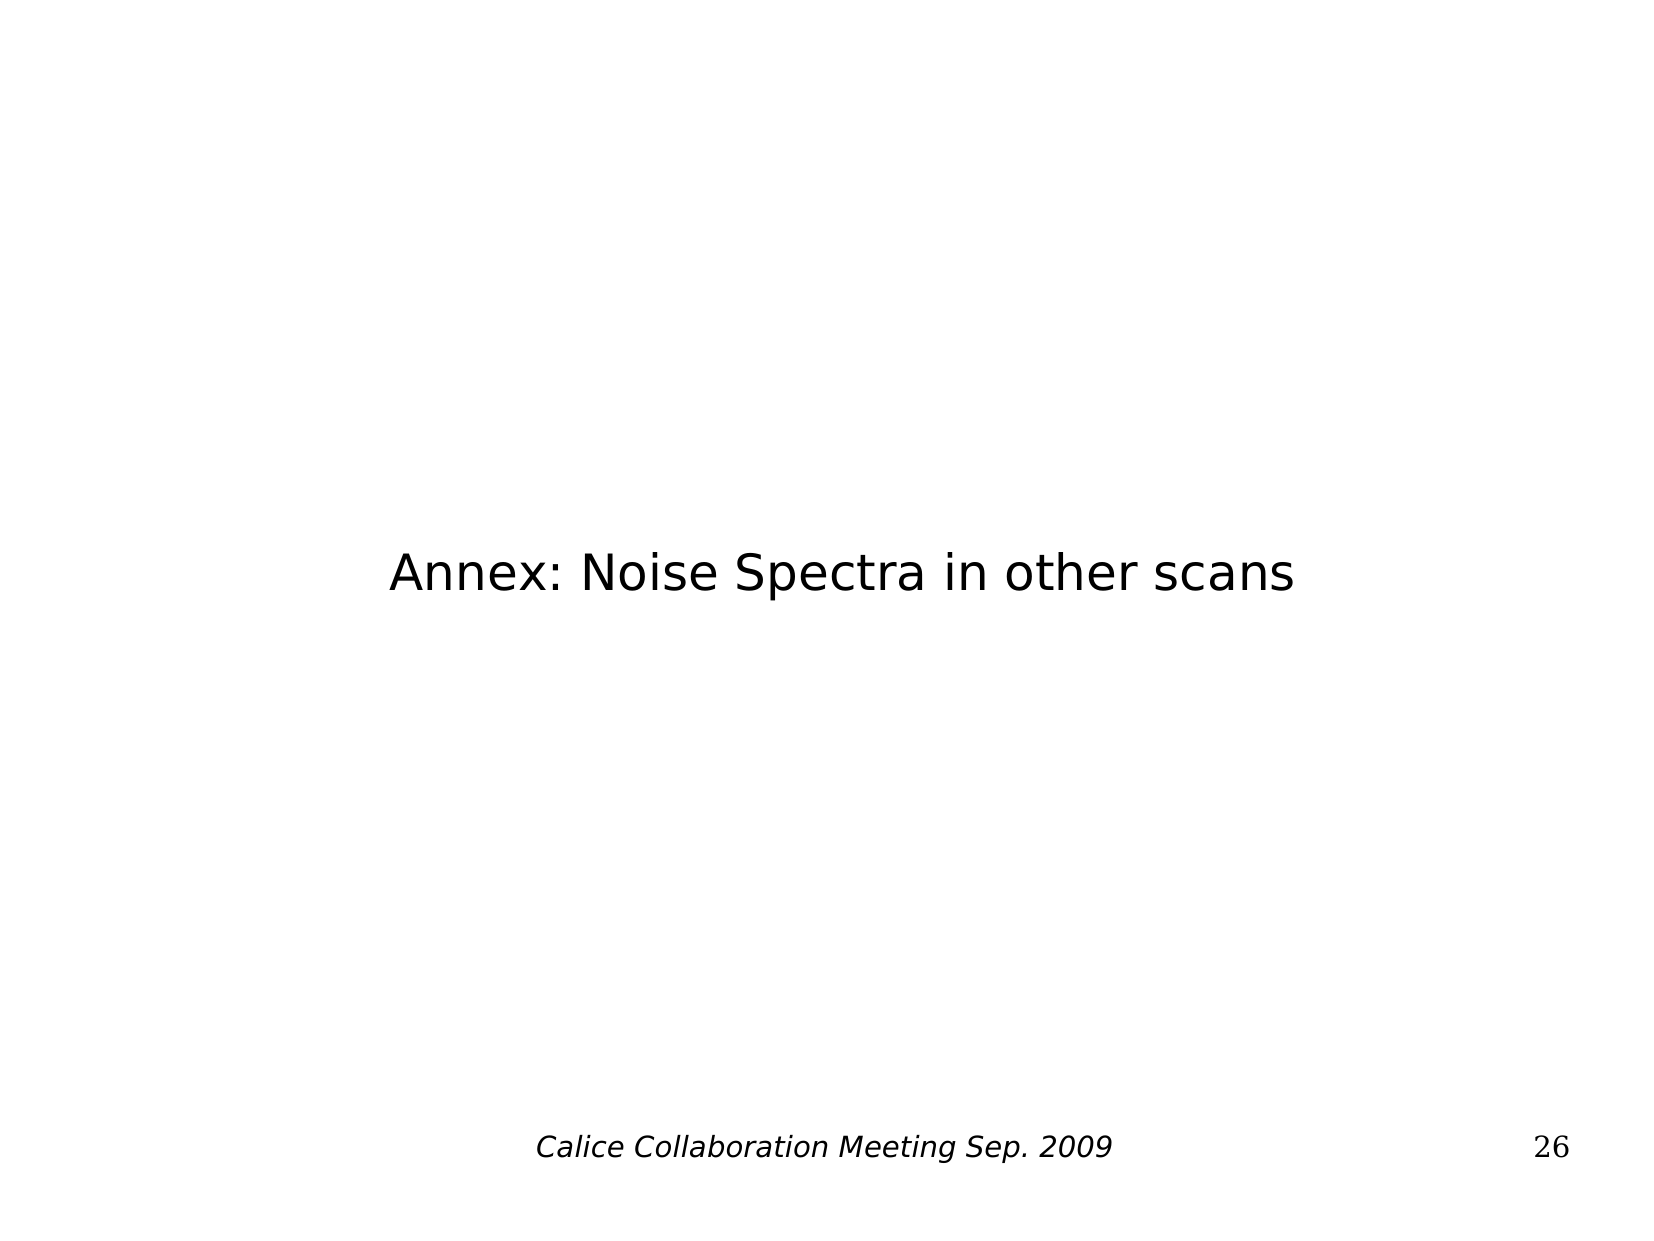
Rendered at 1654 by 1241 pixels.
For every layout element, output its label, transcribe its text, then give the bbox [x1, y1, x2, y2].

text_box Annex: Noise Spectra in other scans [375, 536, 1292, 610]
